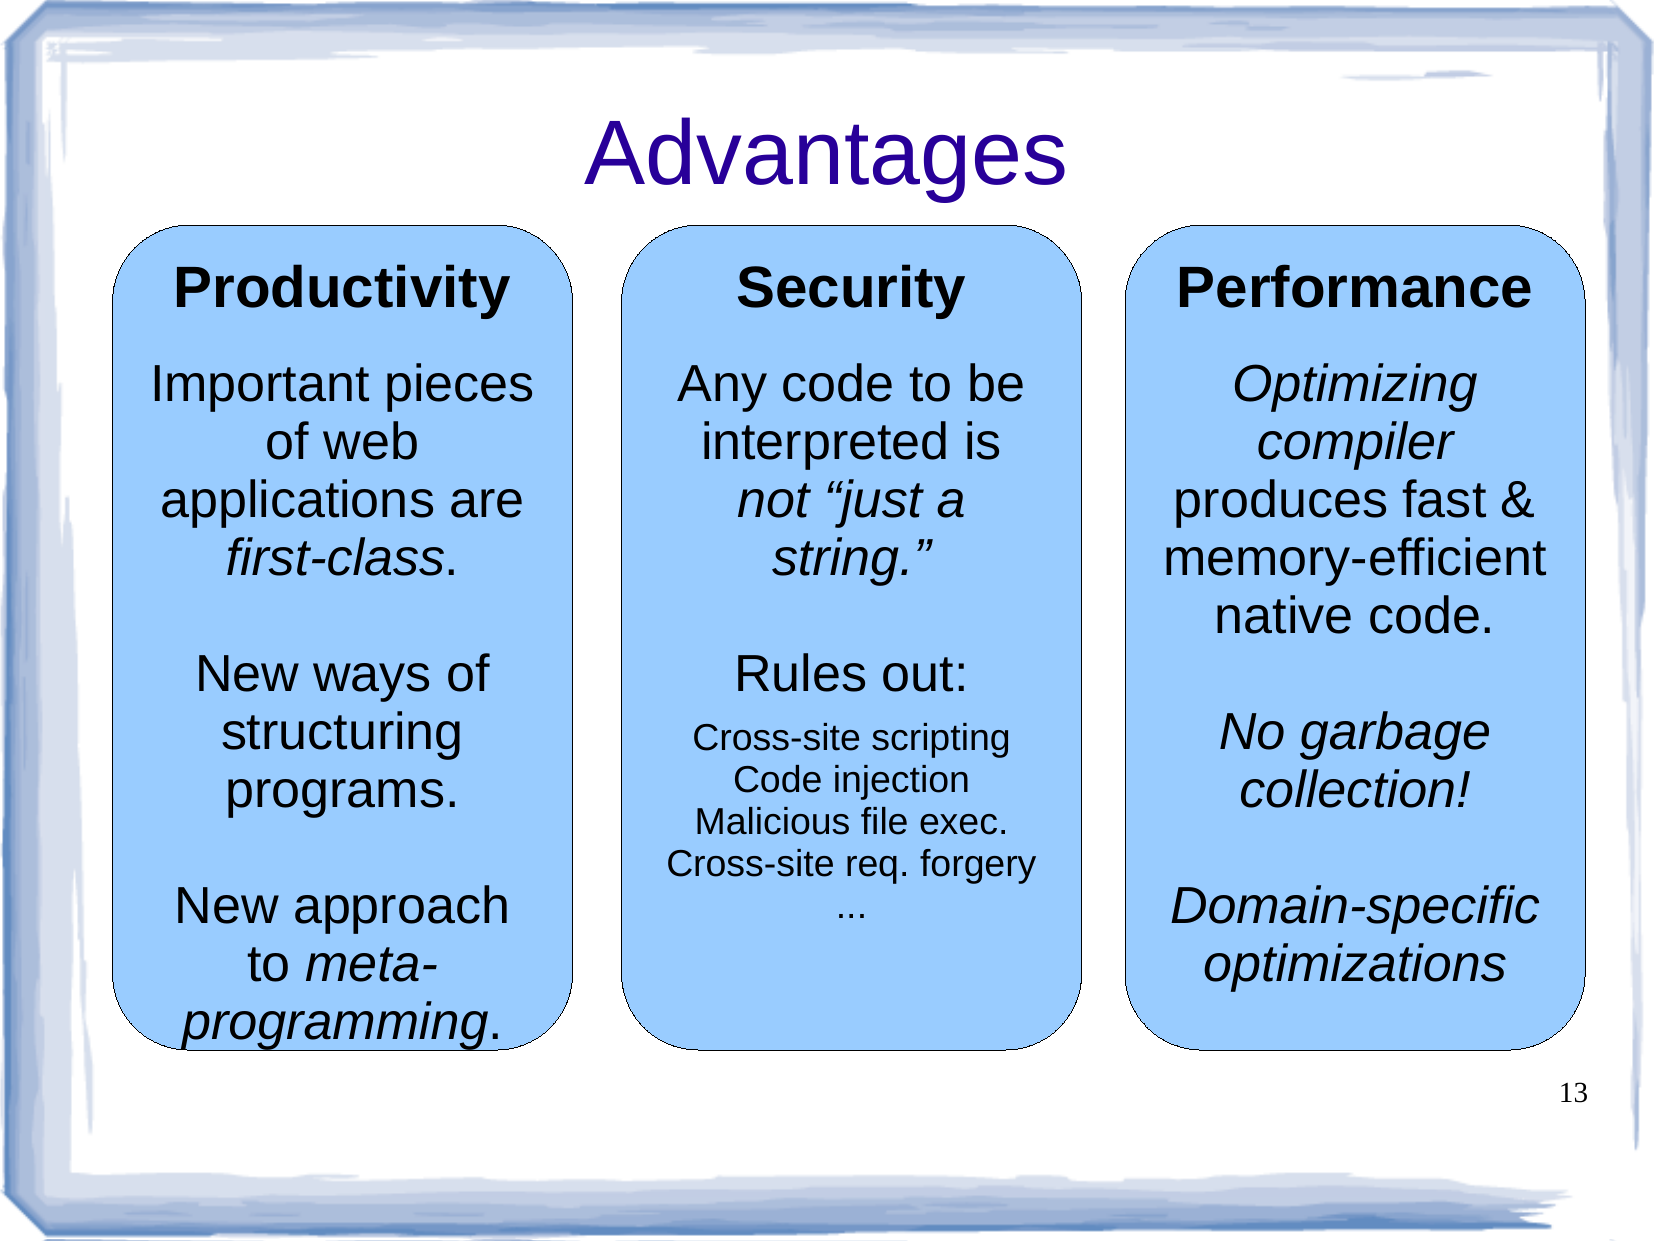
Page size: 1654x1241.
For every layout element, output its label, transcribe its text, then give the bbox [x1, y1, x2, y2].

text_box Productivity Important pieces of web applications are first-class. New ways of structuring programs. New approach to meta-programming. [112, 225, 573, 1051]
text_box Security Any code to be interpreted is not “just a string.” Rules out: Cross-site scripting Code injection Malicious file exec. Cross-site req. forgery ... [621, 225, 1082, 1051]
picture [0, 0, 1654, 1241]
text_box Performance Optimizing compiler produces fast & memory-efficient native code. No garbage collection! Domain-specific optimizations [1125, 225, 1586, 1051]
title Advantages [82, 56, 1571, 250]
